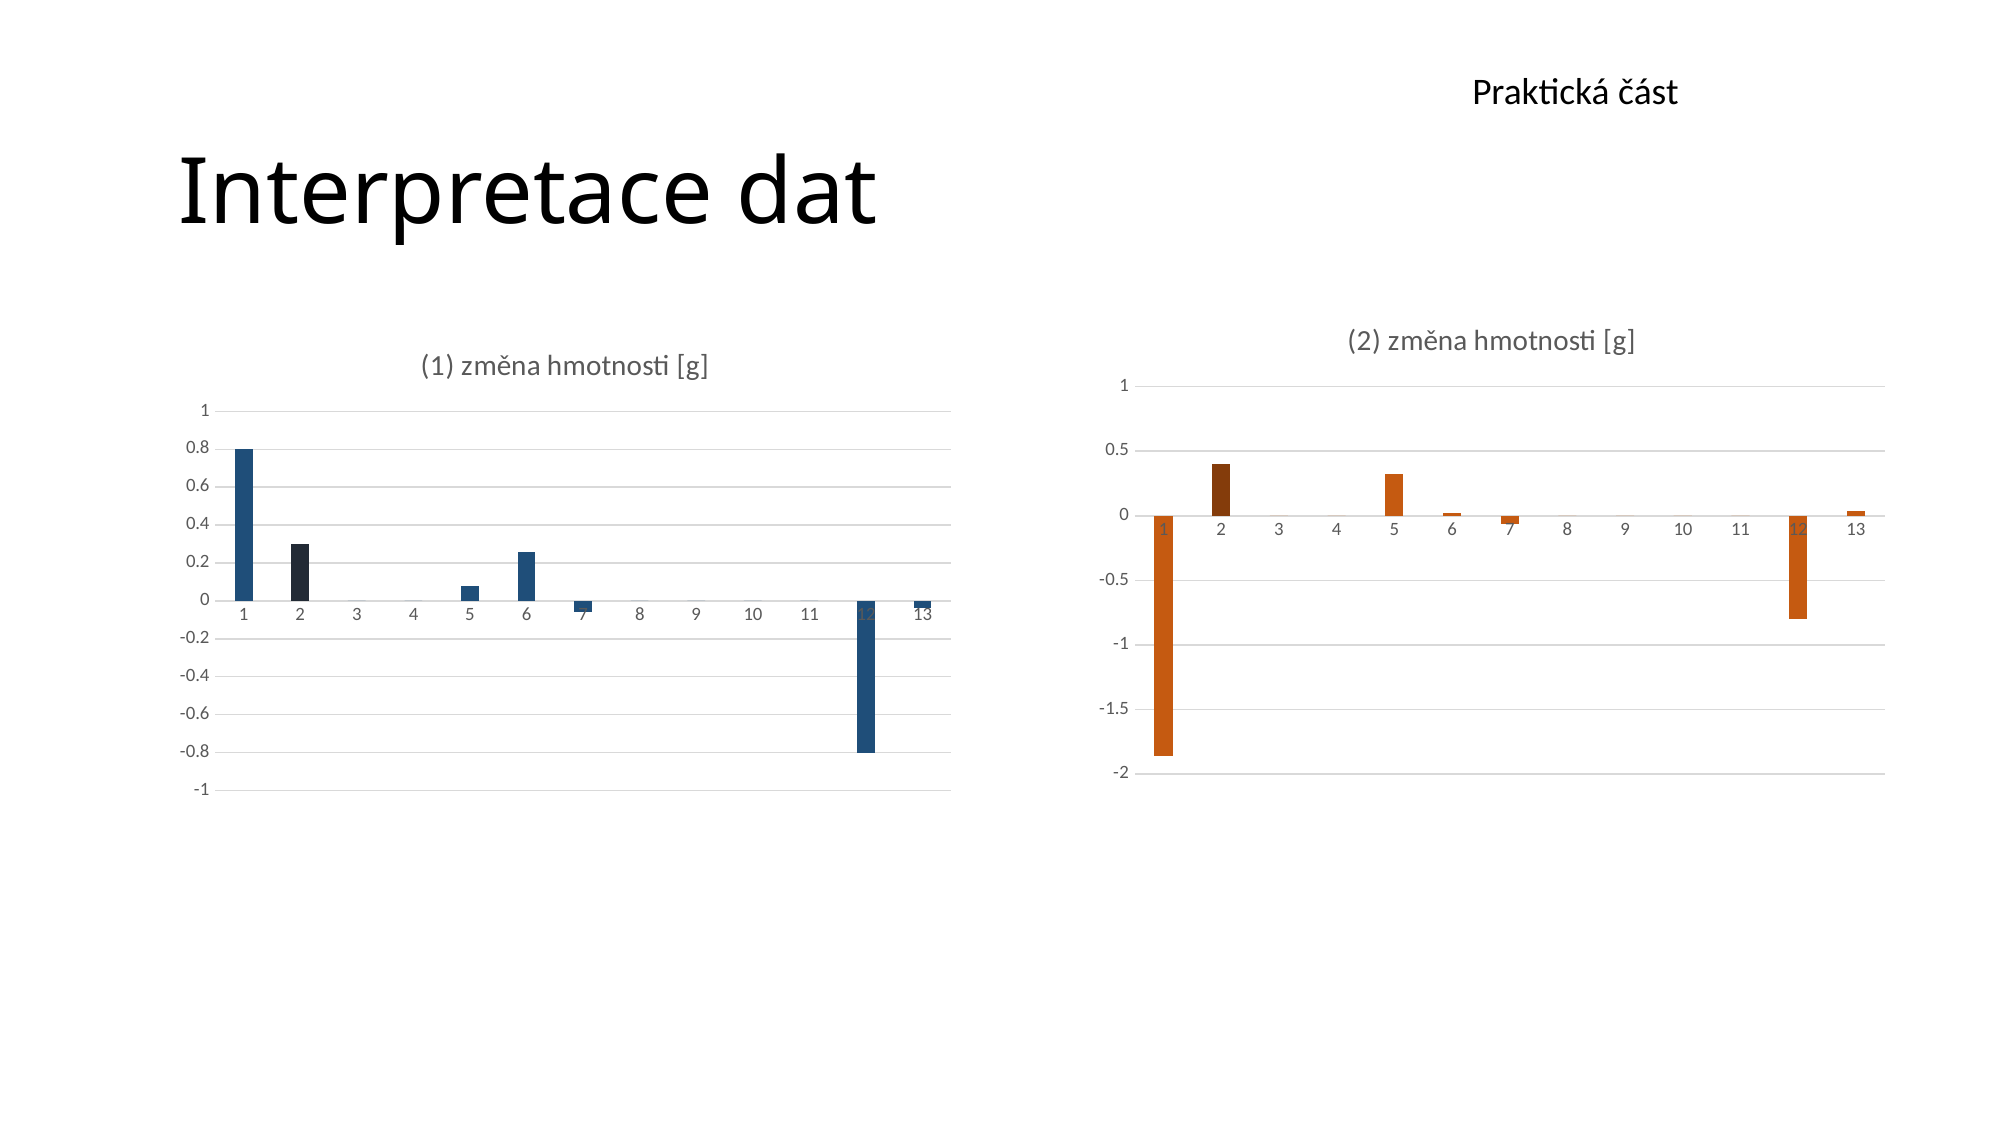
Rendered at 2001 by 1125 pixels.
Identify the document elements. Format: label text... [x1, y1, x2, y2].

text_box Praktická část [1457, 59, 1733, 84]
text_box Interpretace dat [163, 84, 1889, 303]
chart [1082, 302, 1902, 794]
chart [163, 327, 967, 810]
